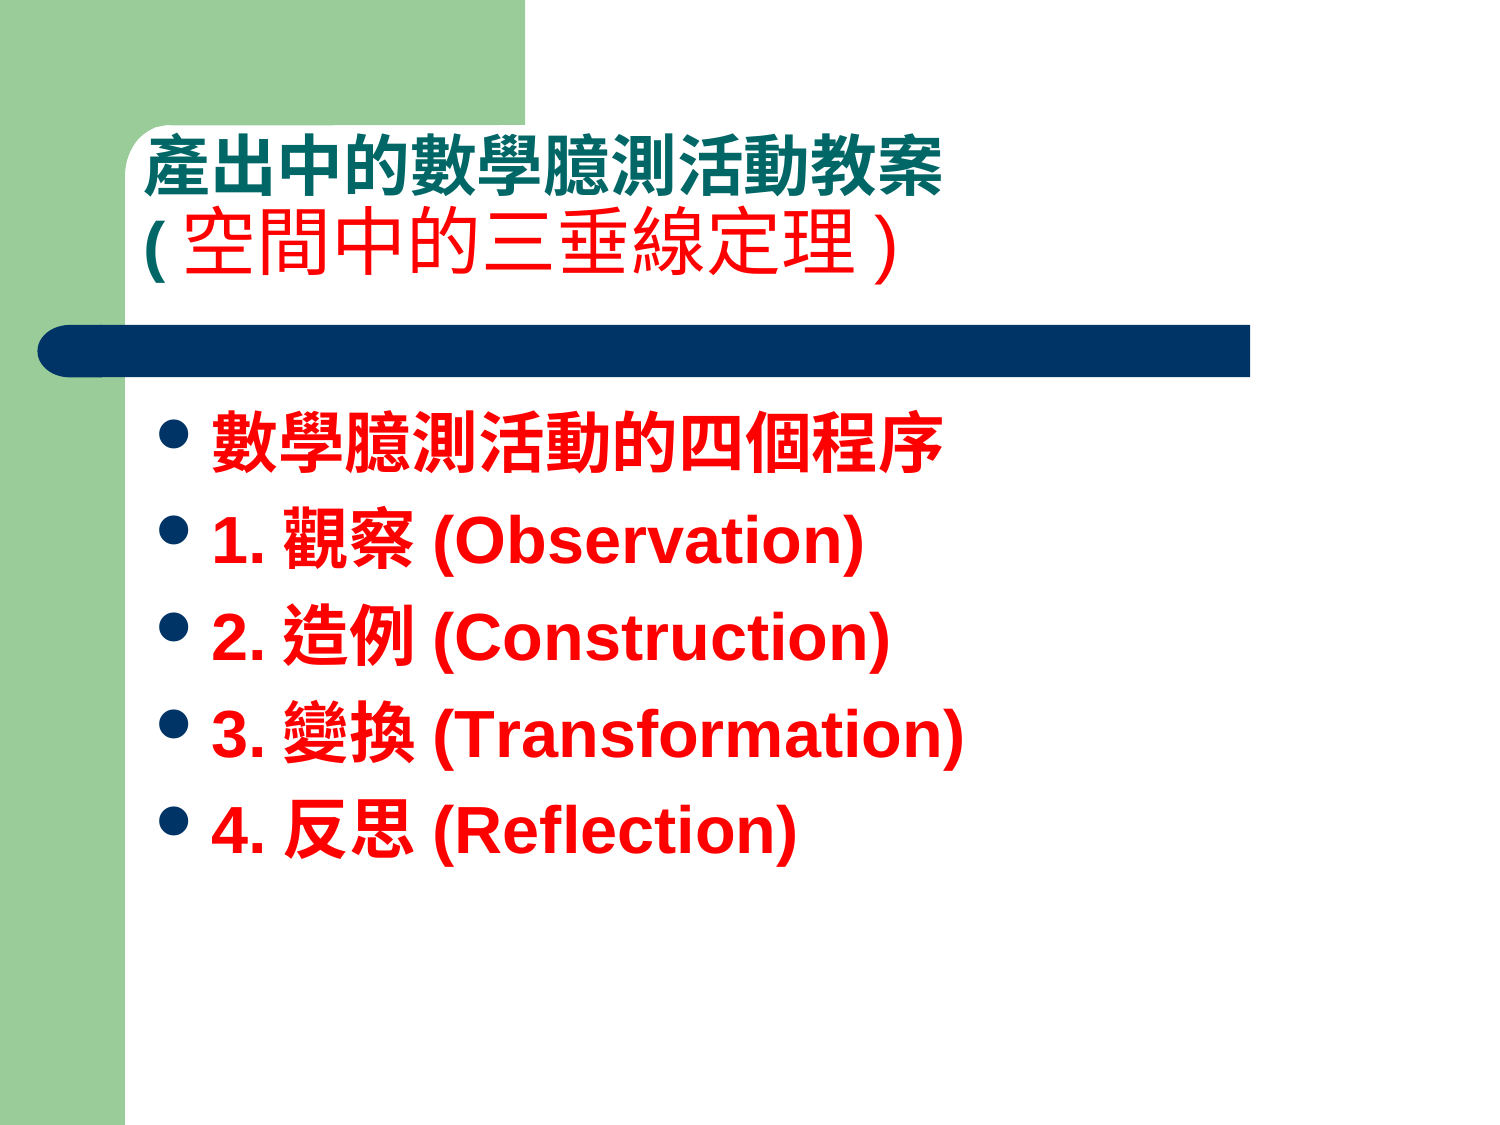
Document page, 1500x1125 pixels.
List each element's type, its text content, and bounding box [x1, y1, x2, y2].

title 產出中的數學臆測活動教案 (空間中的三垂線定理) [135, 137, 1413, 302]
list 數學臆測活動的四個程序 1.觀察(Observation) 2.造例(Construction) 3.變換(Transformation) 4.反思(Reflection) [147, 385, 1410, 997]
